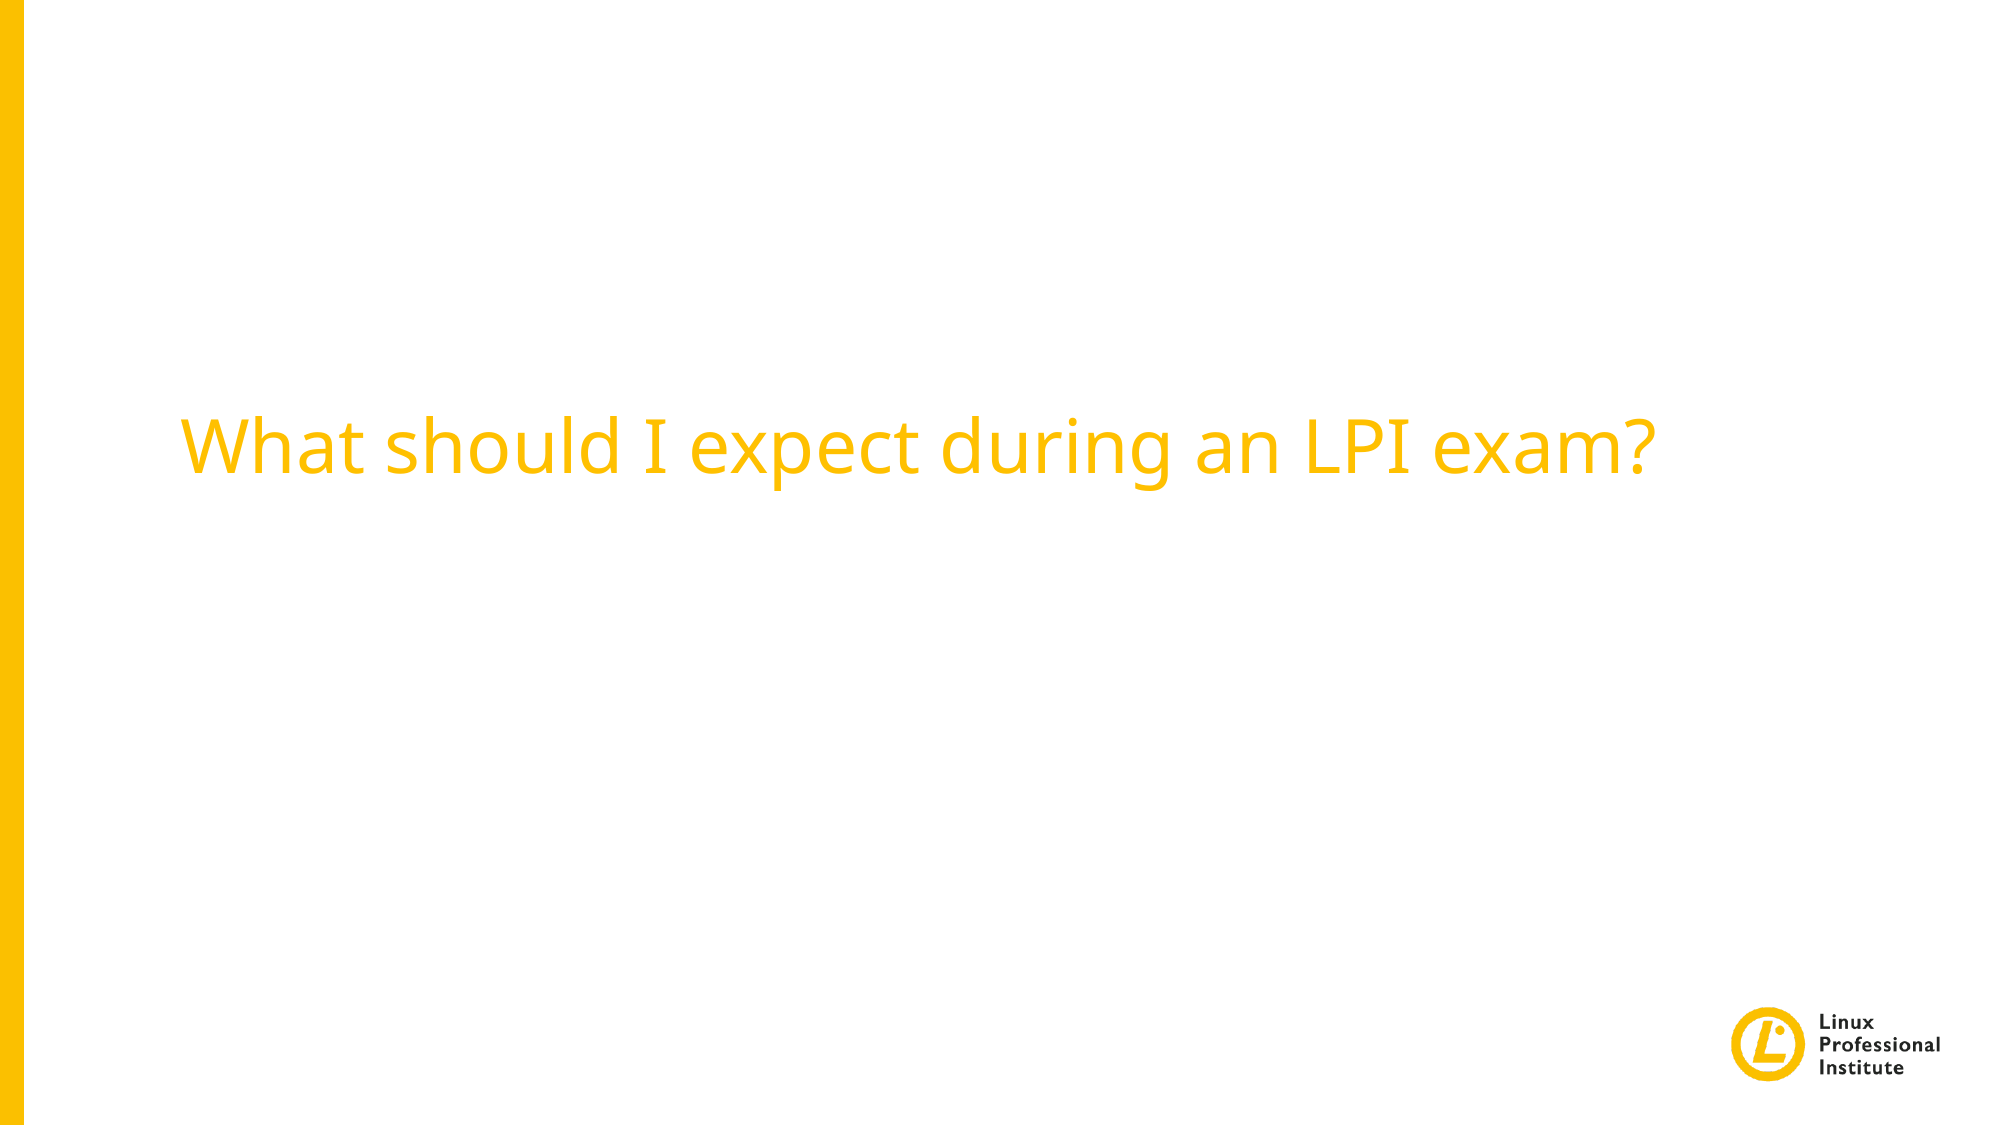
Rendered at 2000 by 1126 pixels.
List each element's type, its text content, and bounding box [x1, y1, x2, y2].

text_box [0, 0, 24, 1125]
picture [1701, 987, 1969, 1101]
text_box What should I expect during an LPI exam? [165, 377, 1890, 615]
